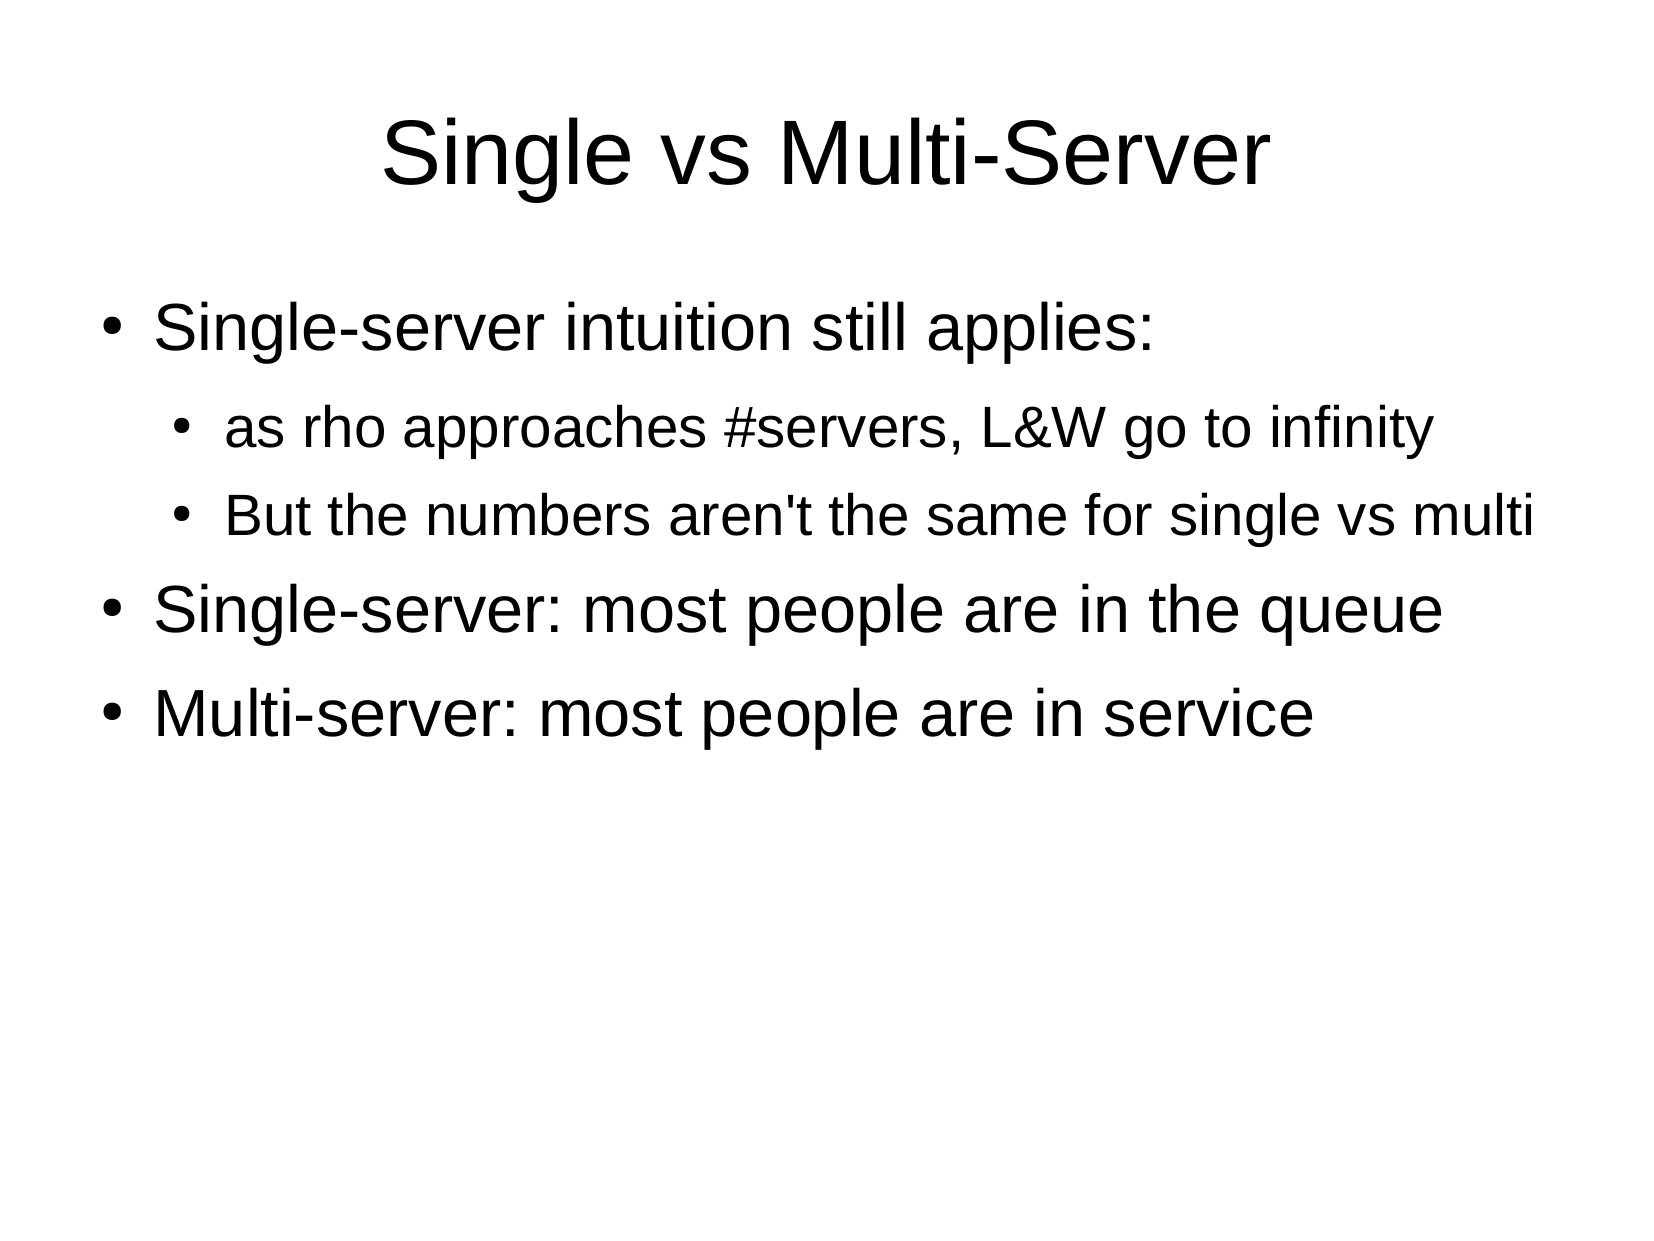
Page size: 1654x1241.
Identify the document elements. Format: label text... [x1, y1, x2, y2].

list Single-server intuition still applies: as rho approaches #servers, L&W go to infinity But the numbers aren't the same for single vs multi Single-server: most people are in the queue Multi-server: most people are in service [82, 290, 1571, 1109]
title Single vs Multi-Server [82, 56, 1571, 250]
